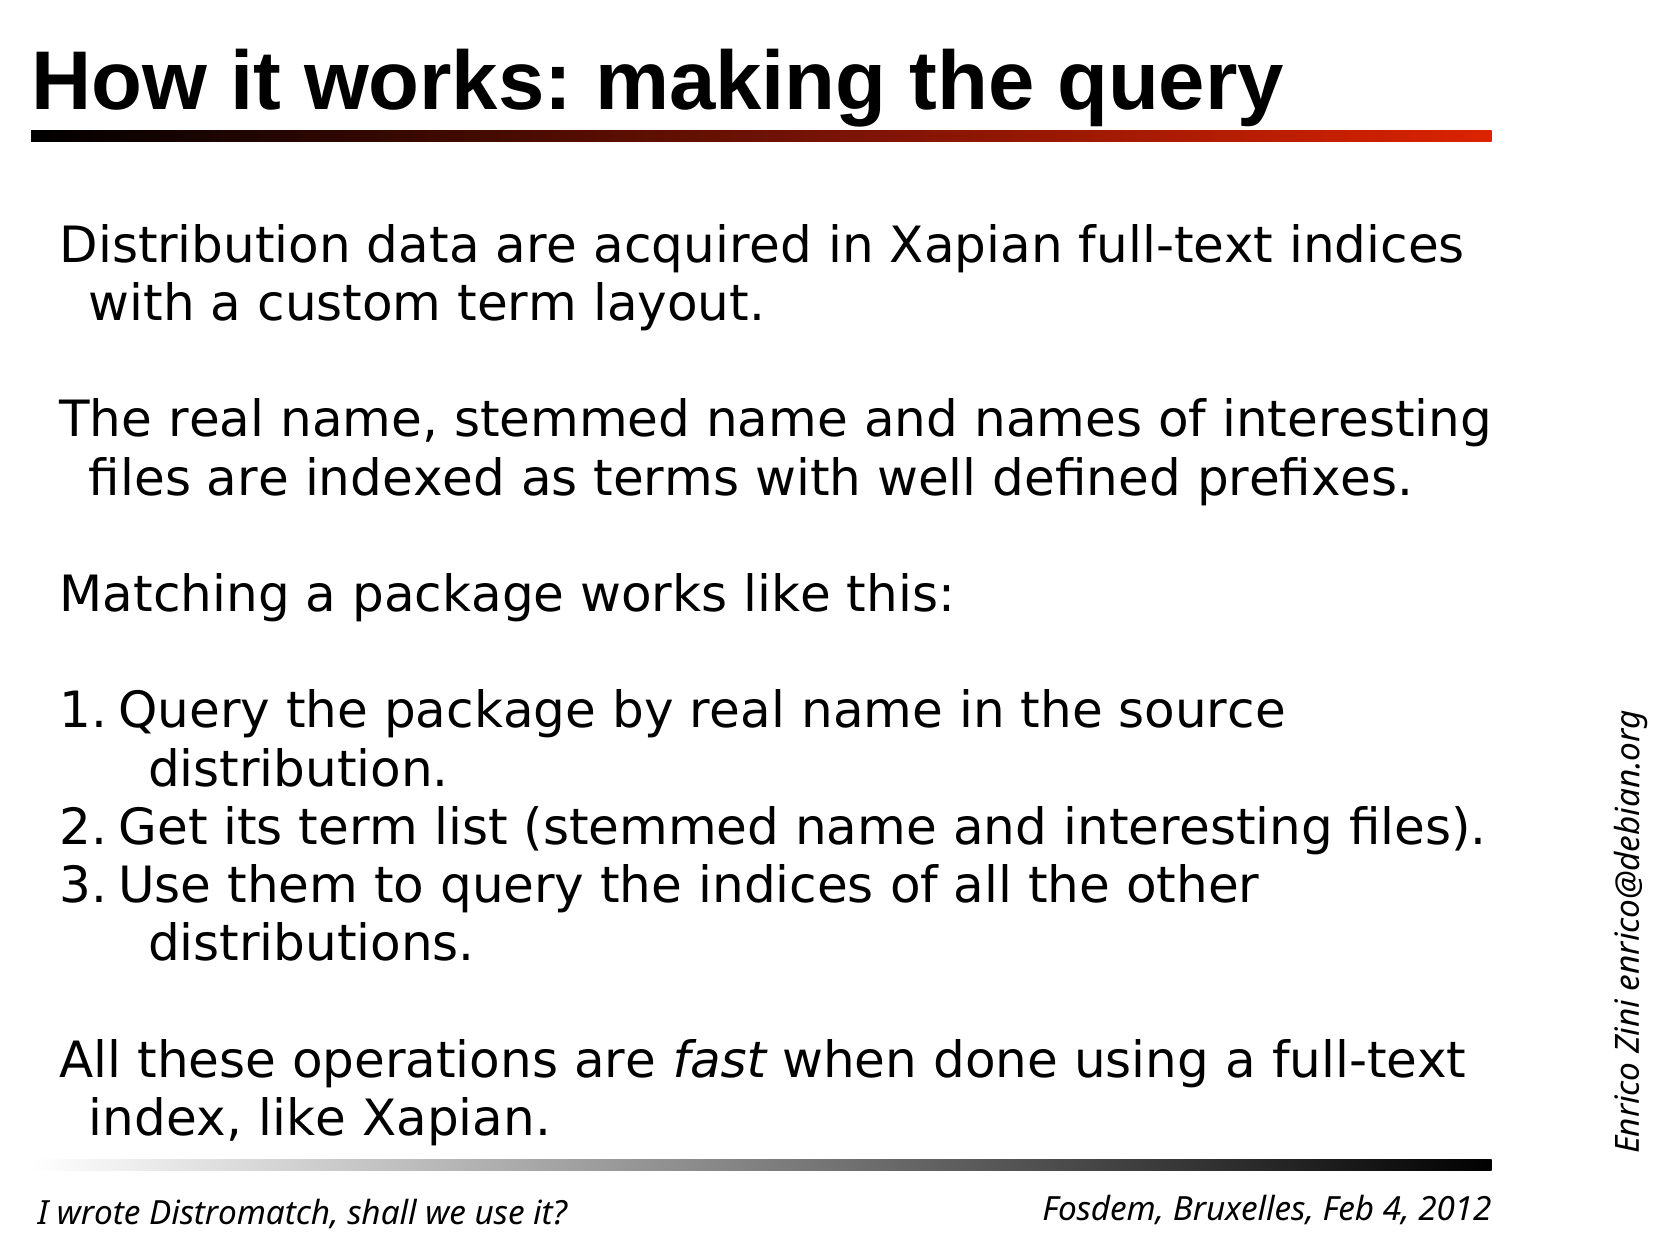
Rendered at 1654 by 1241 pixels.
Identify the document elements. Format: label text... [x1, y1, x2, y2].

text_box How it works: making the query [31, 34, 1438, 168]
text_box Distribution data are acquired in Xapian full-text indices with a custom term layout. The real name, stemmed name and names of interesting files are indexed as terms with well defined prefixes. Matching a package works like this: Query the package by real name in the source distribution. Get its term list (stemmed name and interesting files). Use them to query the indices of all the other distributions. All these operations are fast when done using a full-text index, like Xapian. [30, 215, 1507, 1148]
